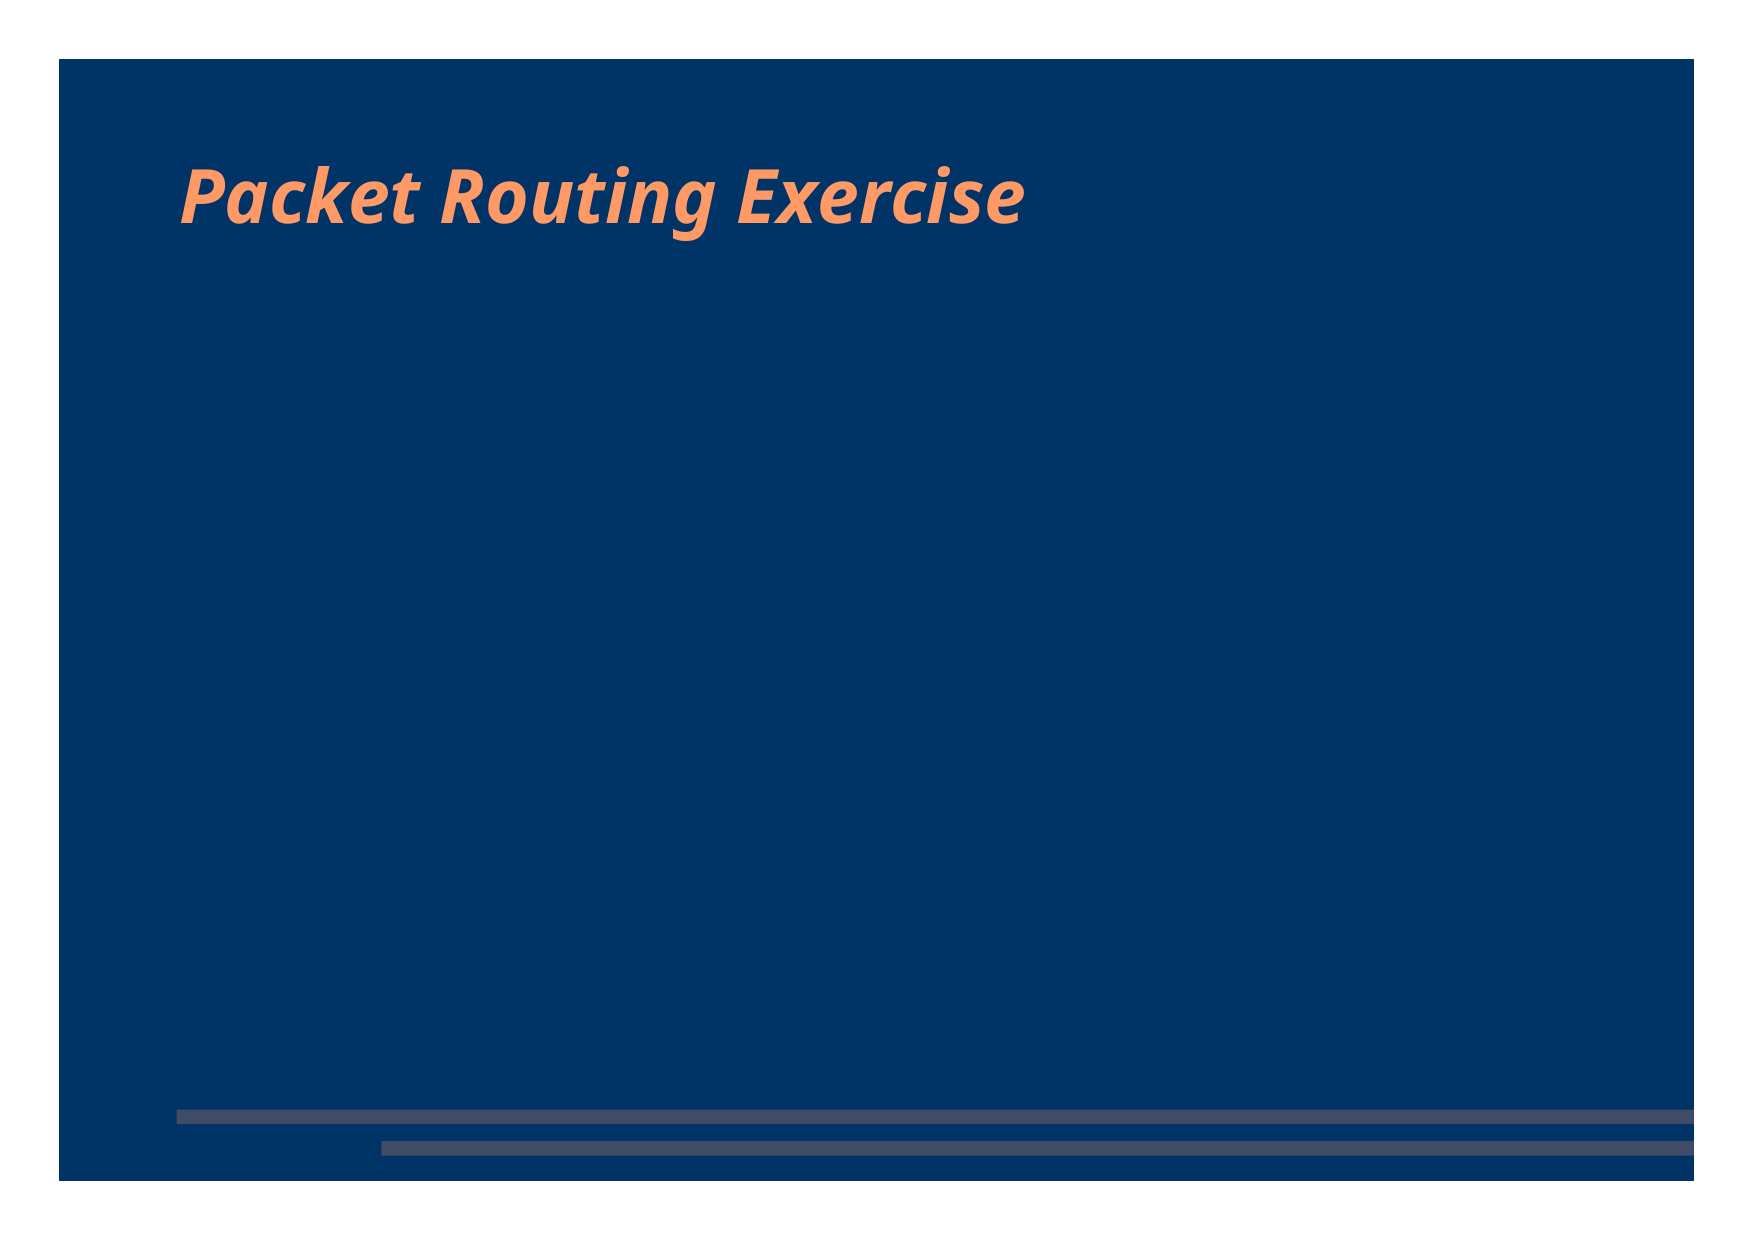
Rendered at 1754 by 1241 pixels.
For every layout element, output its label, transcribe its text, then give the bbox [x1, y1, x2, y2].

title Packet Routing Exercise [179, 100, 1576, 289]
